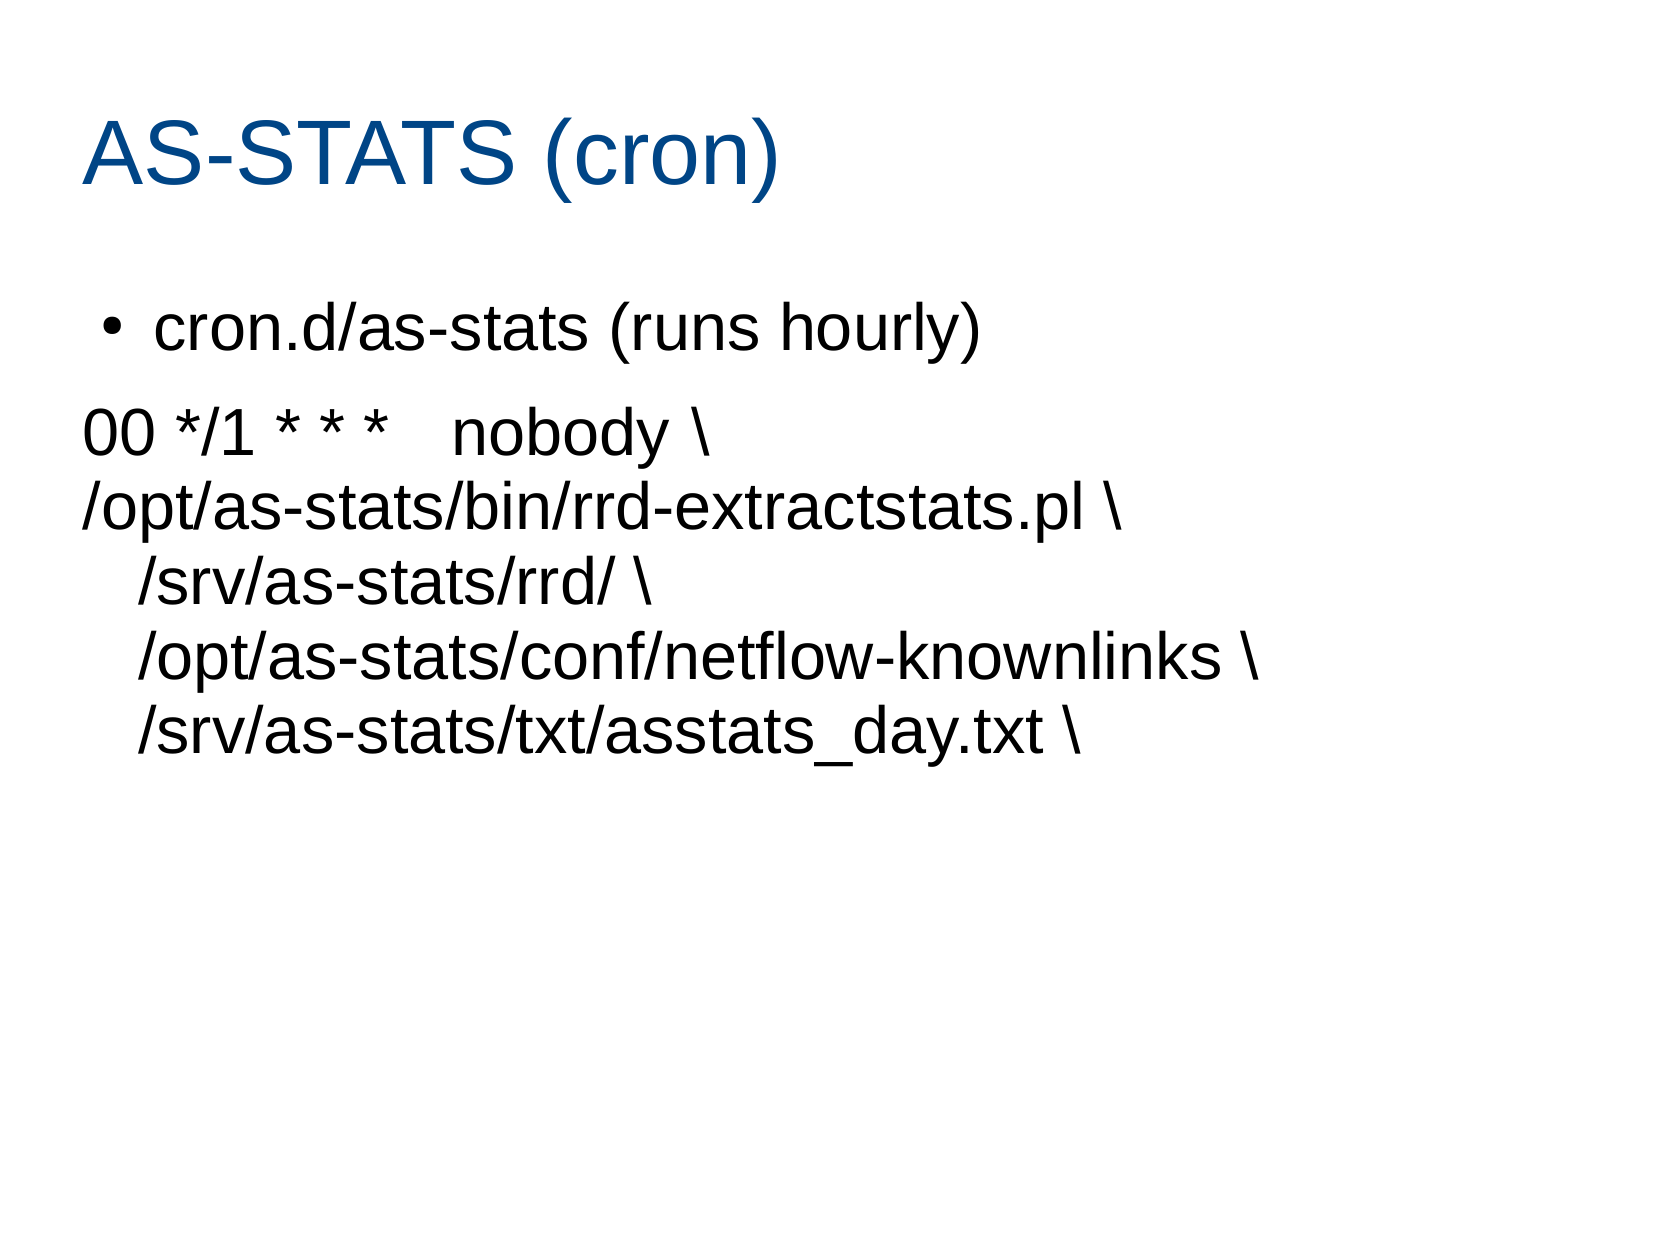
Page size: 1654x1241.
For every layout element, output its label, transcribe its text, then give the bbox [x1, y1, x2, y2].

list cron.d/as-stats (runs hourly) 00 */1 * * * nobody \ /opt/as-stats/bin/rrd-extractstats.pl \ /srv/as-stats/rrd/ \ /opt/as-stats/conf/netflow-knownlinks \ /srv/as-stats/txt/asstats_day.txt \ [82, 290, 1571, 1094]
title AS-STATS (cron) [82, 56, 1571, 250]
